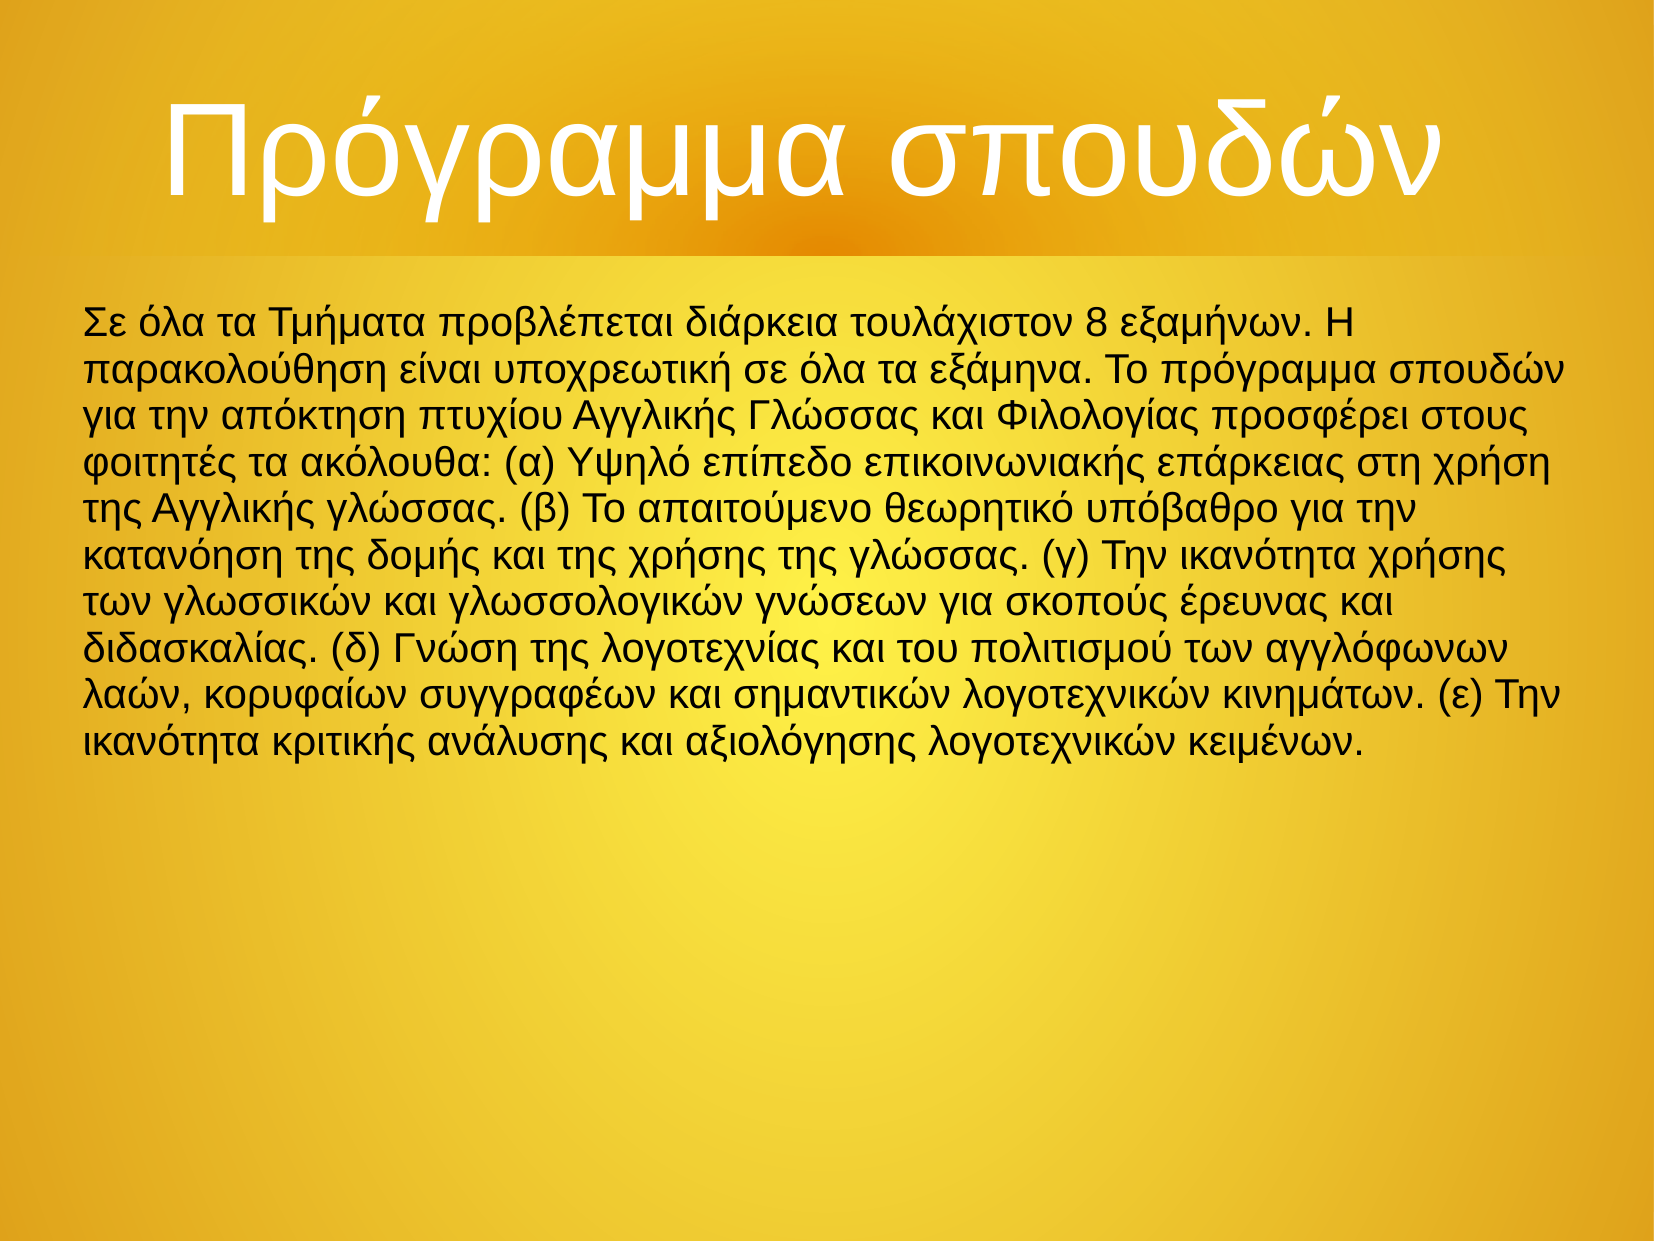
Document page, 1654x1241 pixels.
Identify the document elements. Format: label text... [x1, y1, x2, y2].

title Πρόγραμμα σπουδών [59, 47, 1548, 252]
list Σε όλα τα Τμήματα προβλέπεται διάρκεια τουλάχιστον 8 εξαμήνων. Η παρακολούθηση είναι υποχρεωτική σε όλα τα εξάμηνα. Το πρόγραμμα σπουδών για την απόκτηση πτυχίου Αγγλικής Γλώσσας και Φιλολογίας προσφέρει στους φοιτητές τα ακόλουθα: (α) Υψηλό επίπεδο επικοινωνιακής επάρκειας στη χρήση της Αγγλικής γλώσσας. (β) Το απαιτούμενο θεωρητικό υπόβαθρο για την κατανόηση της δομής και της χρήσης της γλώσσας. (γ) Την ικανότητα χρήσης των γλωσσικών και γλωσσολογικών γνώσεων για σκοπούς έρευνας και διδασκαλίας. (δ) Γνώση της λογοτεχνίας και του πολιτισμού των αγγλόφωνων λαών, κορυφαίων συγγραφέων και σημαντικών λογοτεχνικών κινημάτων. (ε) Την ικανότητα κριτικής ανάλυσης και αξιολόγησης λογοτεχνικών κειμένων. [82, 299, 1571, 1019]
